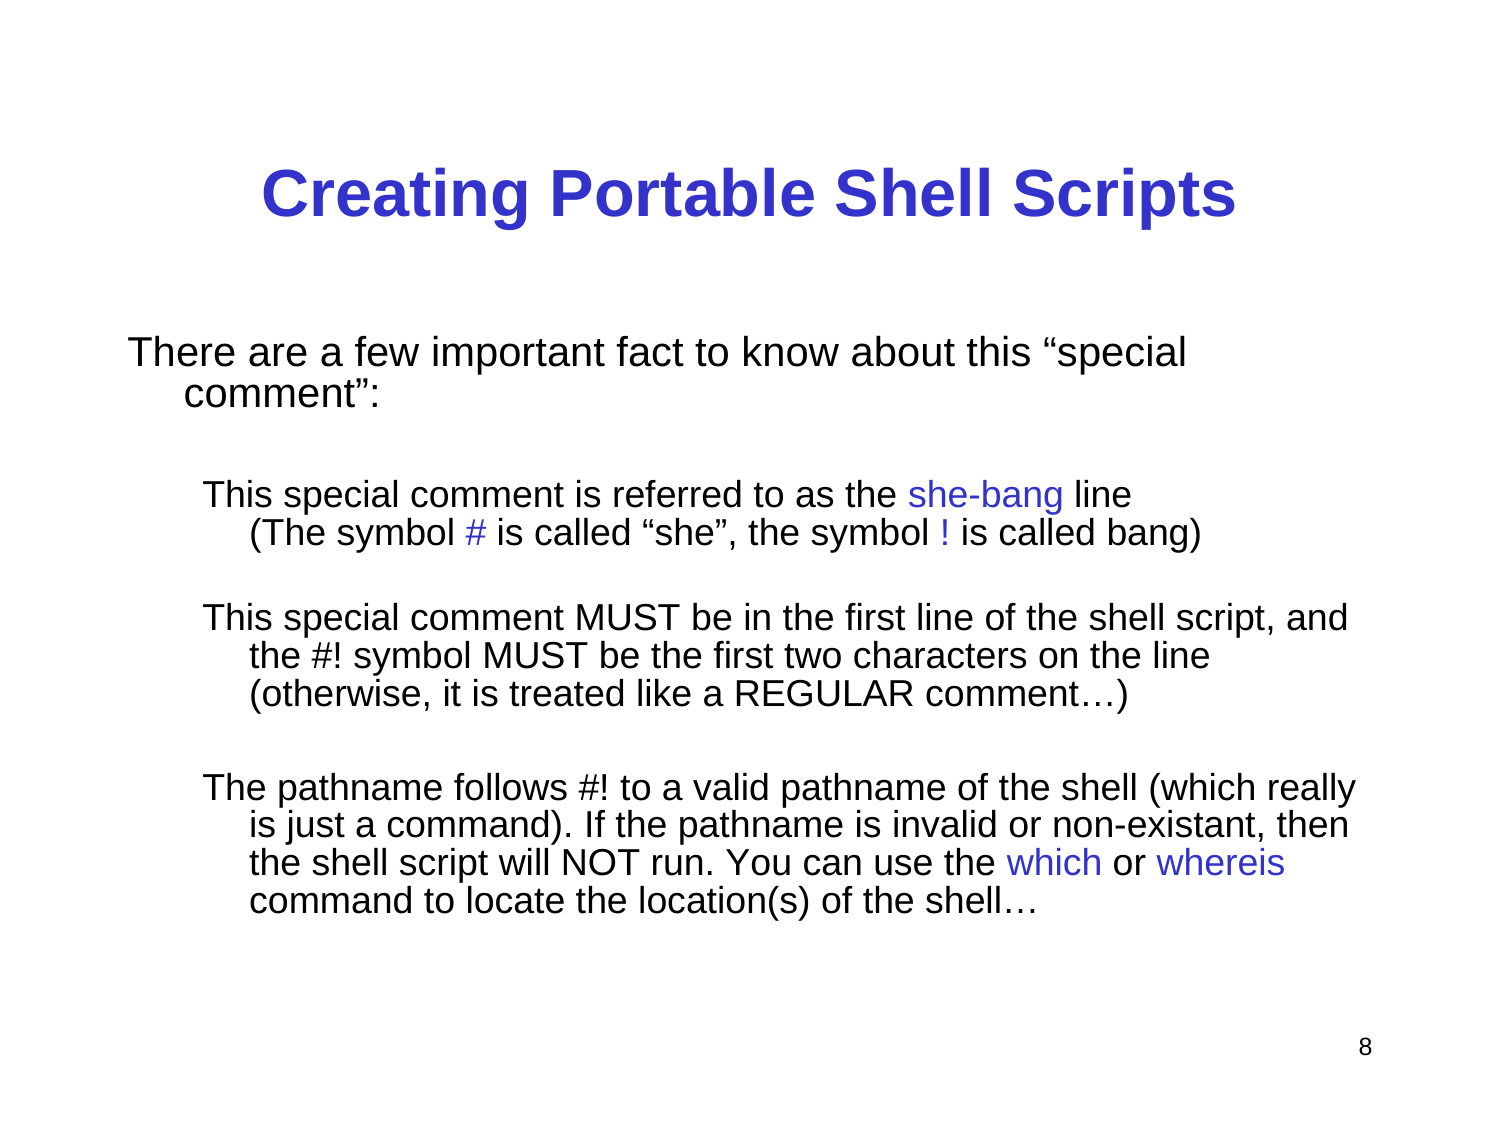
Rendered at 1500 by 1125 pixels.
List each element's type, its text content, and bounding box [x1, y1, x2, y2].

title Creating Portable Shell Scripts [112, 99, 1388, 288]
list There are a few important fact to know about this “special comment”: This special comment is referred to as the she-bang line (The symbol # is called “she”, the symbol ! is called bang) This special comment MUST be in the first line of the shell script, and the #! symbol MUST be the first two characters on the line (otherwise, it is treated like a REGULAR comment…) The pathname follows #! to a valid pathname of the shell (which really is just a command). If the pathname is invalid or non-existant, then the shell script will NOT run. You can use the which or whereis command to locate the location(s) of the shell… [112, 324, 1388, 1001]
